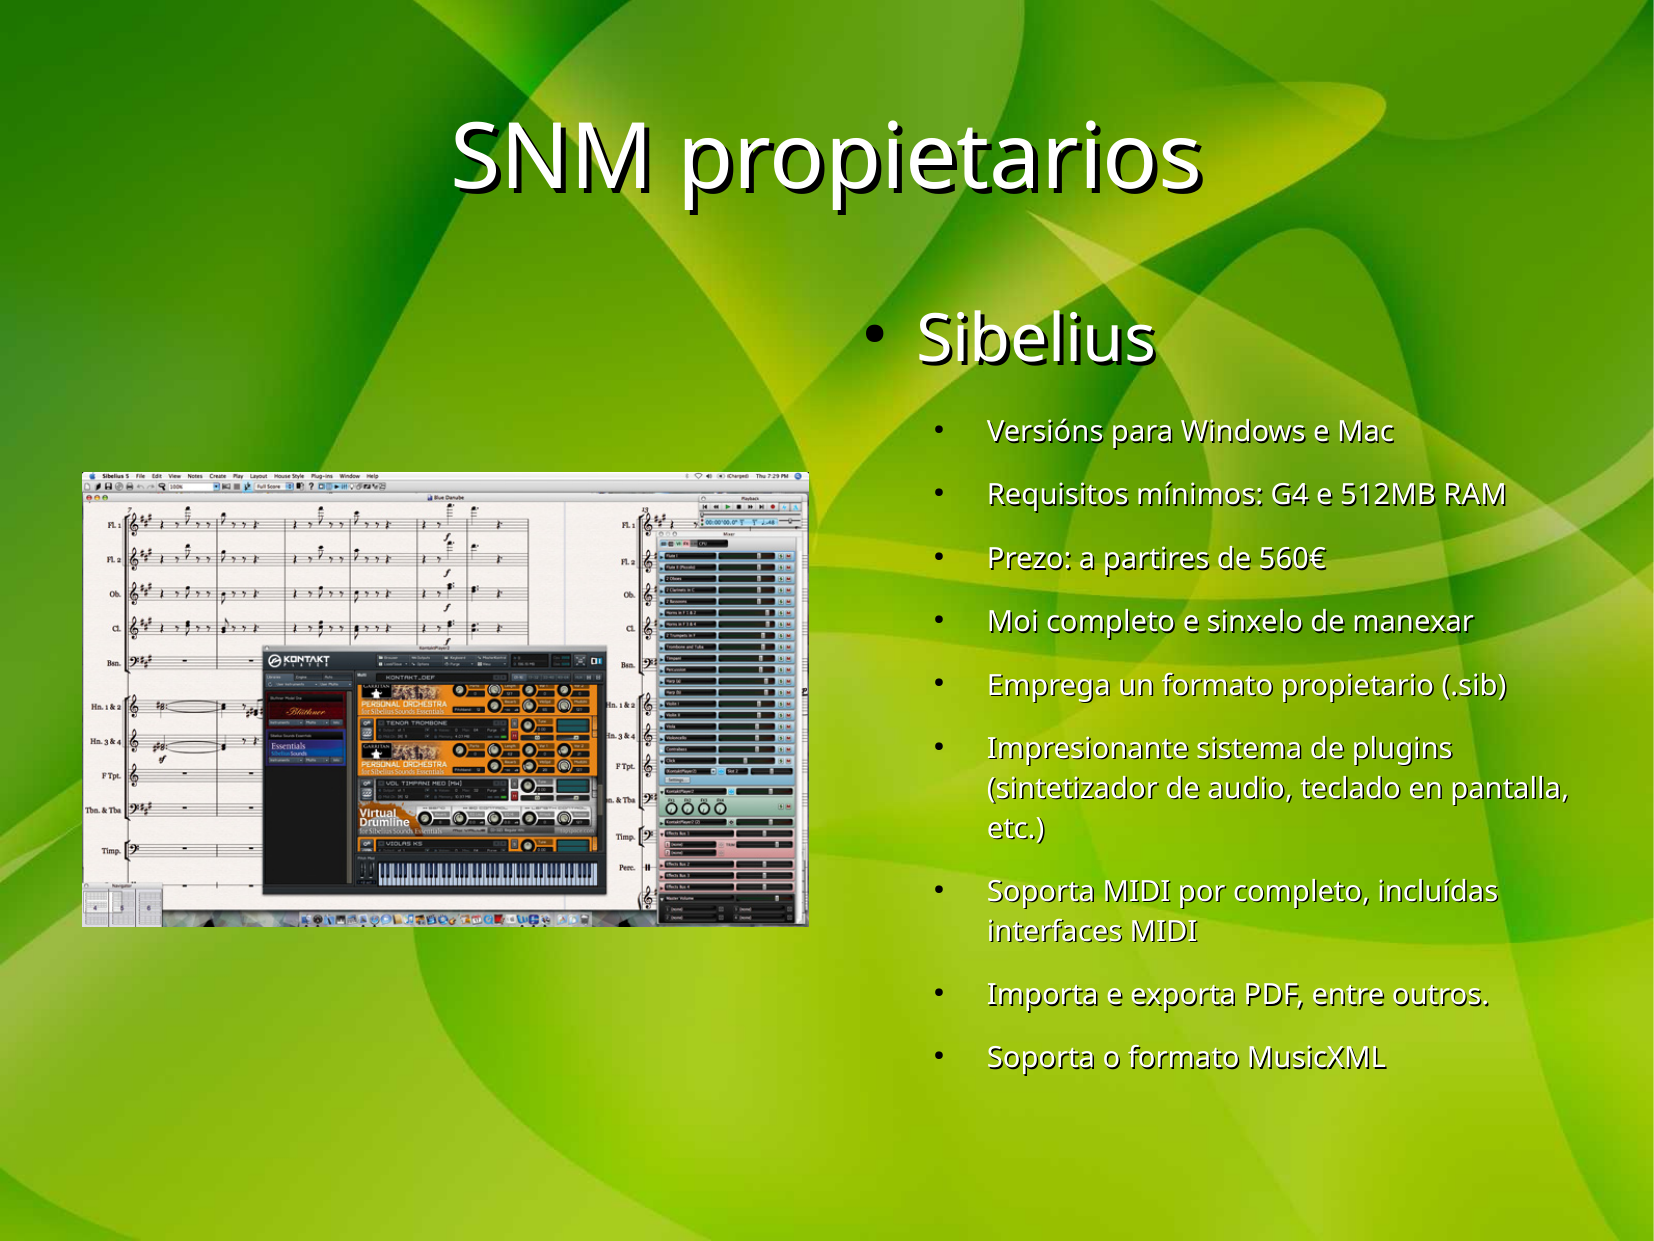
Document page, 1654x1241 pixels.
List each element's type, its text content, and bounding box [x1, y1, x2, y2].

title SNM propietarios [82, 49, 1571, 257]
picture [0, 0, 1654, 1241]
list Sibelius Versións para Windows e Mac Requisitos mínimos: G4 e 512MB RAM Prezo: a partires de 560€ Moi completo e sinxelo de manexar Emprega un formato propietario (.sib) Impresionante sistema de plugins (sintetizador de audio, teclado en pantalla, etc.) Soporta MIDI por completo, incluídas interfaces MIDI Importa e exporta PDF, entre outros. Soporta o formato MusicXML [845, 290, 1572, 1109]
